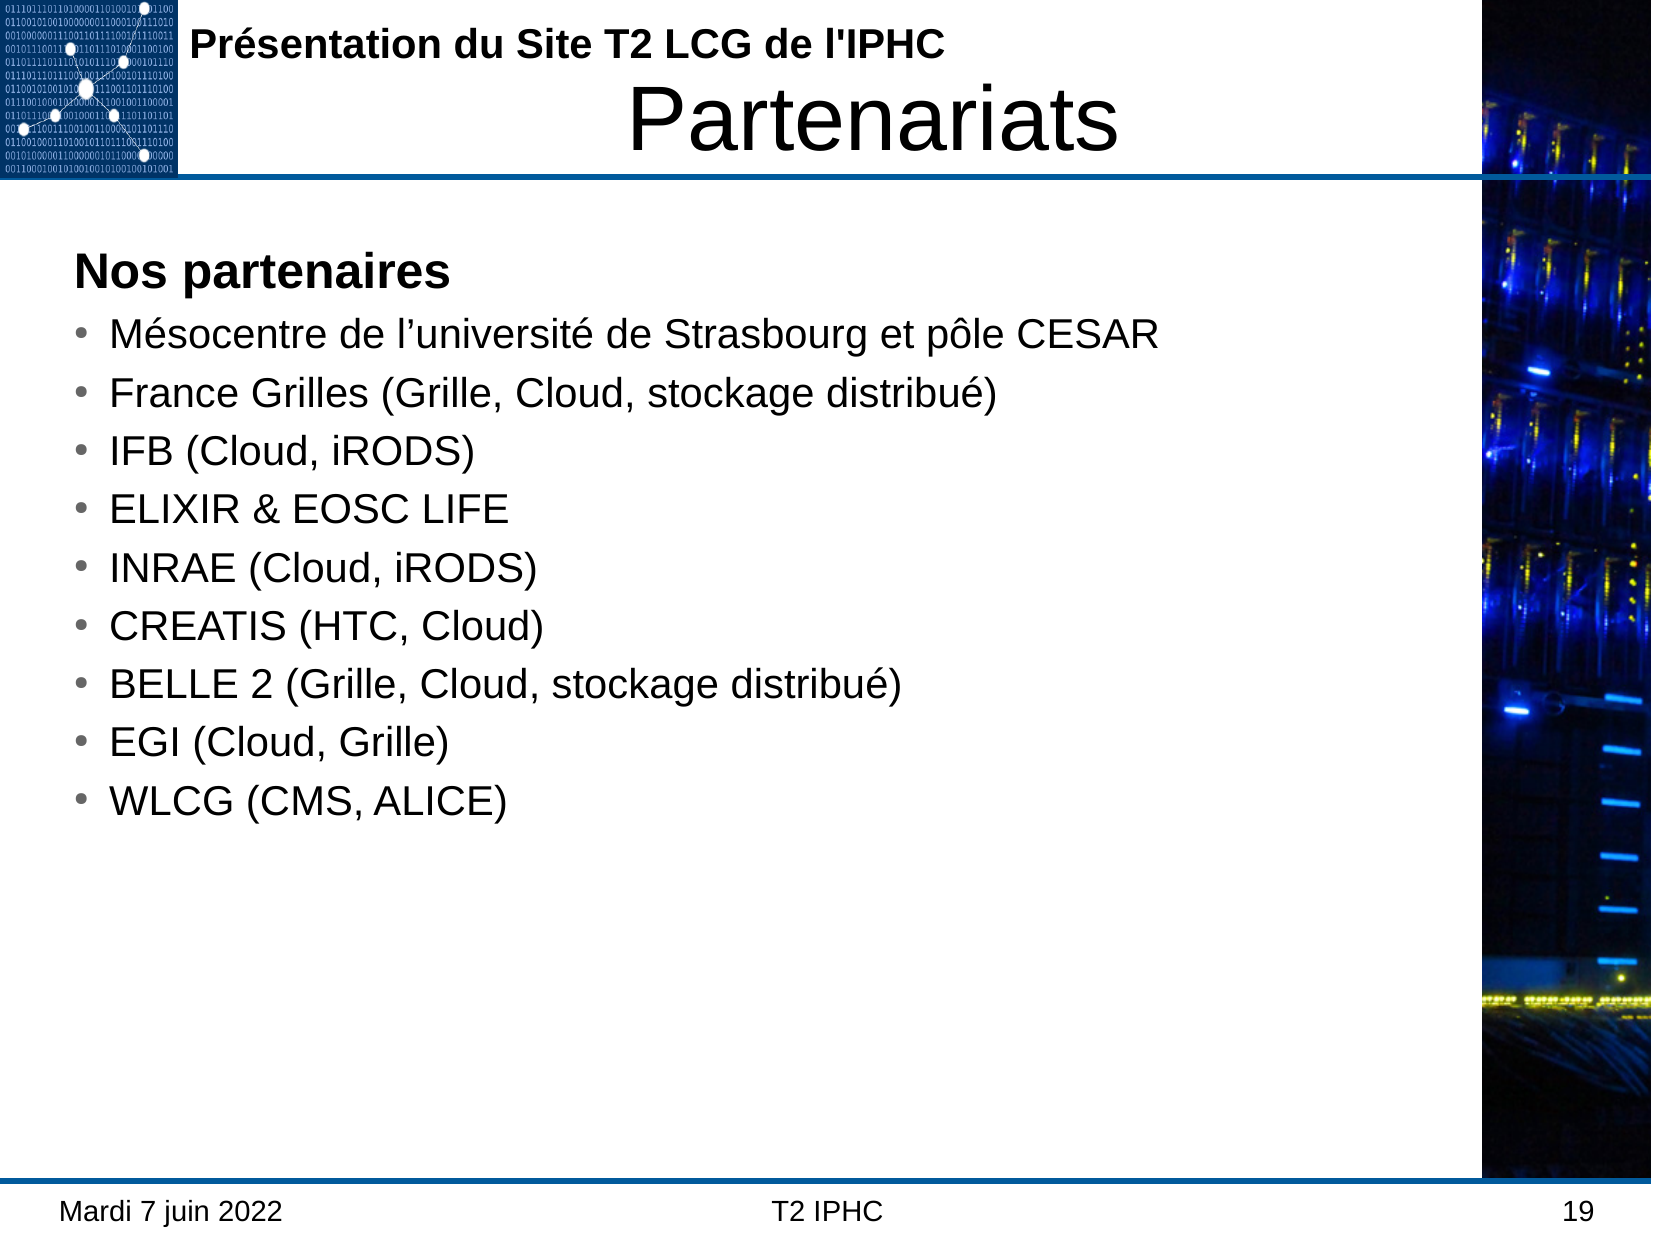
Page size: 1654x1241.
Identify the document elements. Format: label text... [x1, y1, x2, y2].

text_box Nos partenaires Mésocentre de l’université de Strasbourg et pôle CESAR France Grilles (Grille, Cloud, stockage distribué) IFB (Cloud, iRODS) ELIXIR & EOSC LIFE INRAE (Cloud, iRODS) CREATIS (HTC, Cloud) BELLE 2 (Grille, Cloud, stockage distribué) EGI (Cloud, Grille) WLCG (CMS, ALICE) [59, 236, 1595, 860]
picture [1482, 0, 1651, 174]
picture [1482, 180, 1651, 1178]
picture [0, 0, 178, 178]
title Partenariats [177, 67, 1571, 171]
